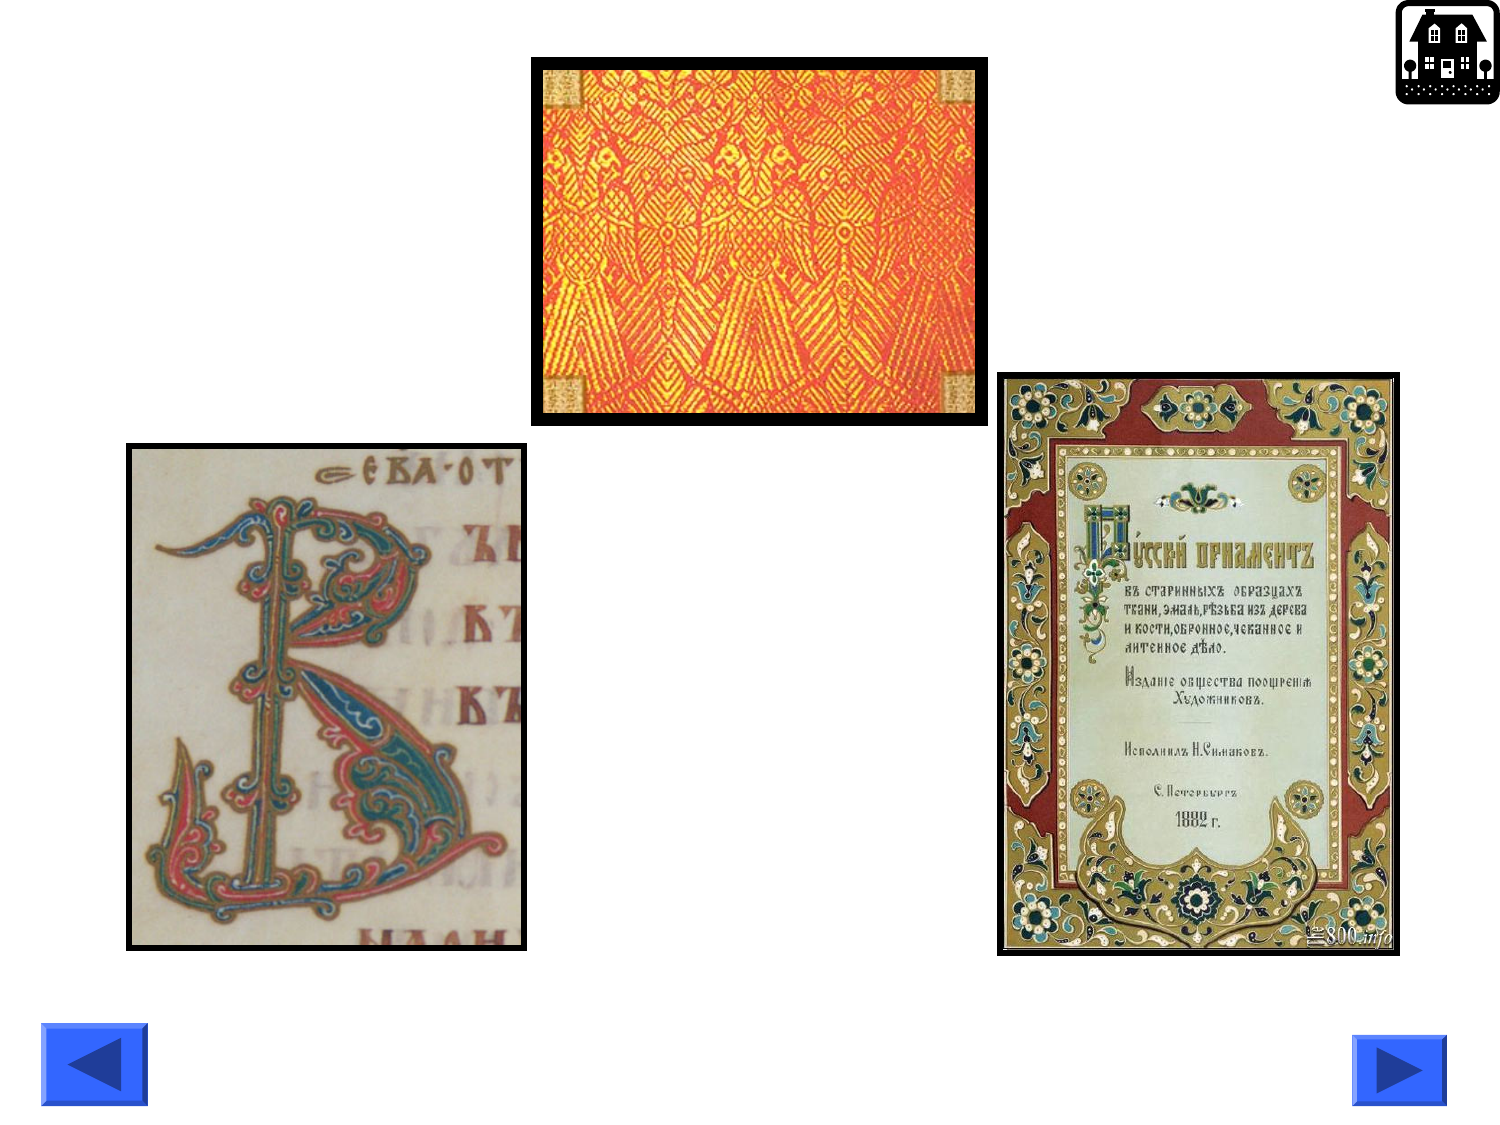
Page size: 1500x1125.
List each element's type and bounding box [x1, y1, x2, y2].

picture [1395, 0, 1500, 105]
picture [1003, 377, 1394, 951]
text_box [42, 1023, 148, 1107]
picture [131, 449, 521, 945]
picture [543, 69, 976, 414]
text_box [1353, 1034, 1447, 1107]
